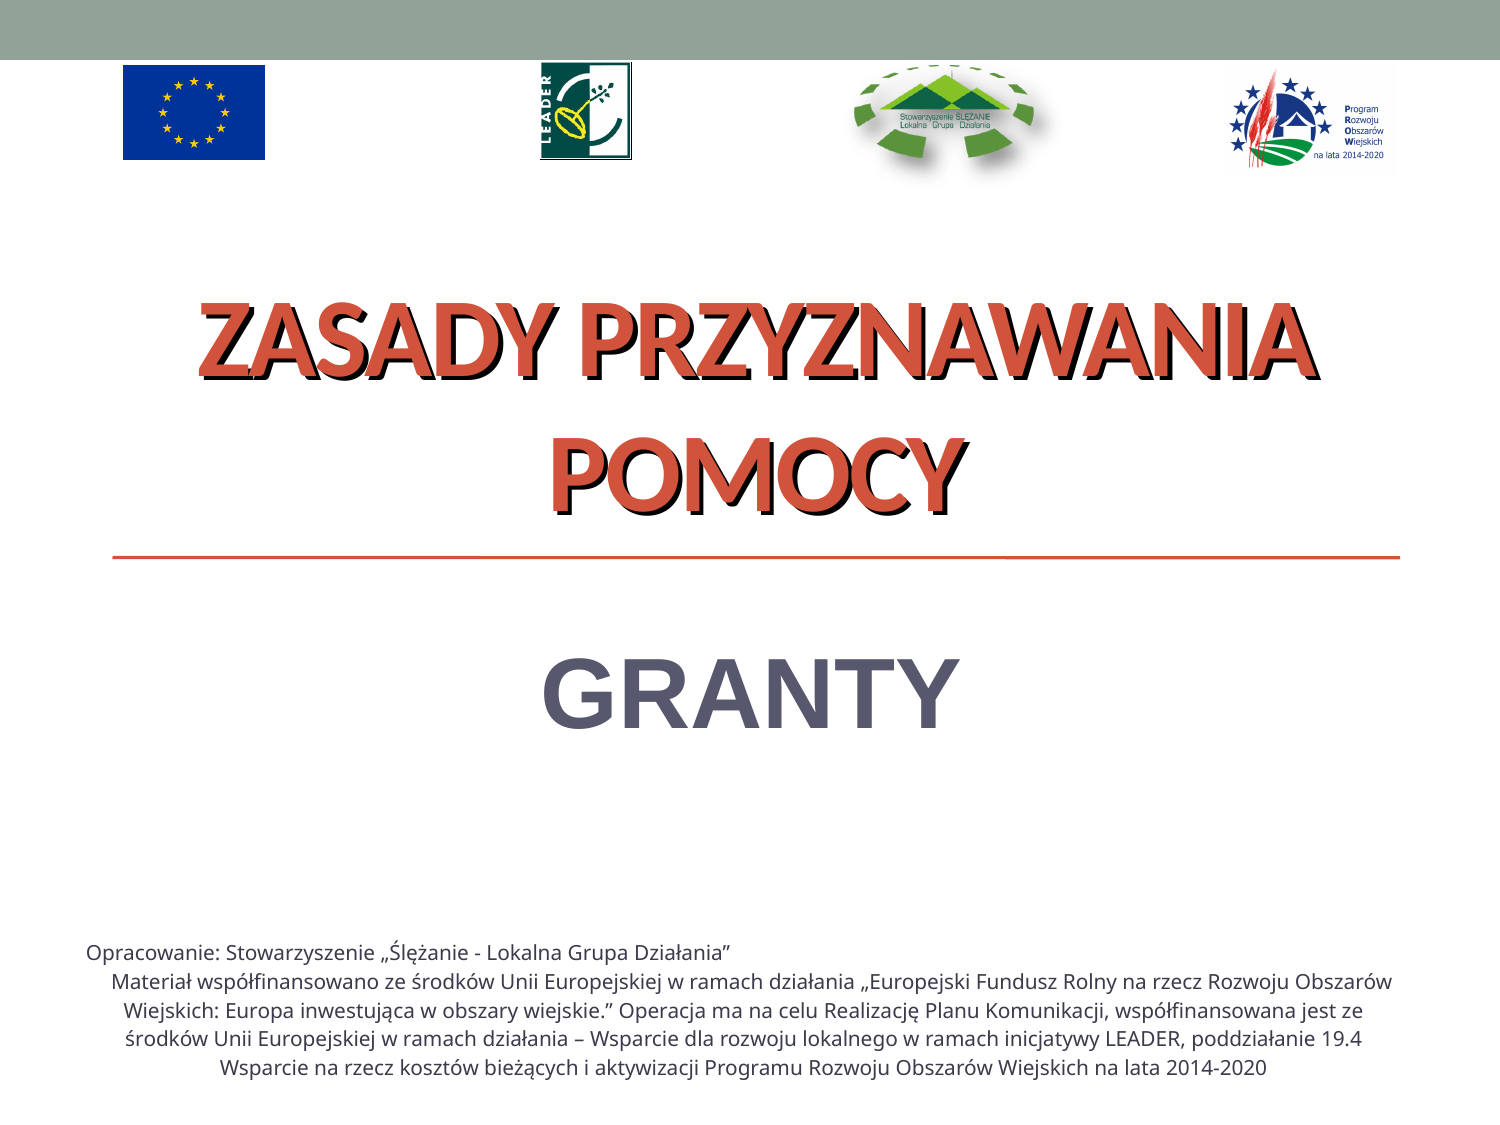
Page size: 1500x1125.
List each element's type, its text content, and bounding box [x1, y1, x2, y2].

picture [1222, 62, 1396, 177]
text_box Opracowanie: Stowarzyszenie „Ślężanie - Lokalna Grupa Działania” Materiał współfinansowano ze środków Unii Europejskiej w ramach działania „Europejski Fundusz Rolny na rzecz Rozwoju Obszarów Wiejskich: Europa inwestująca w obszary wiejskie.” Operacja ma na celu Realizację Planu Komunikacji, współfinansowana jest ze środków Unii Europejskiej w ramach działania – Wsparcie dla rozwoju lokalnego w ramach inicjatywy LEADER, poddziałanie 19.4 Wsparcie na rzecz kosztów bieżących i aktywizacji Programu Rozwoju Obszarów Wiejskich na lata 2014-2020 [70, 928, 1417, 1089]
picture [540, 62, 632, 160]
picture [844, 58, 1063, 189]
subtitle GRANTY [108, 621, 1396, 787]
title Zasady przyznawania pomocy [112, 224, 1401, 542]
picture [123, 65, 265, 160]
